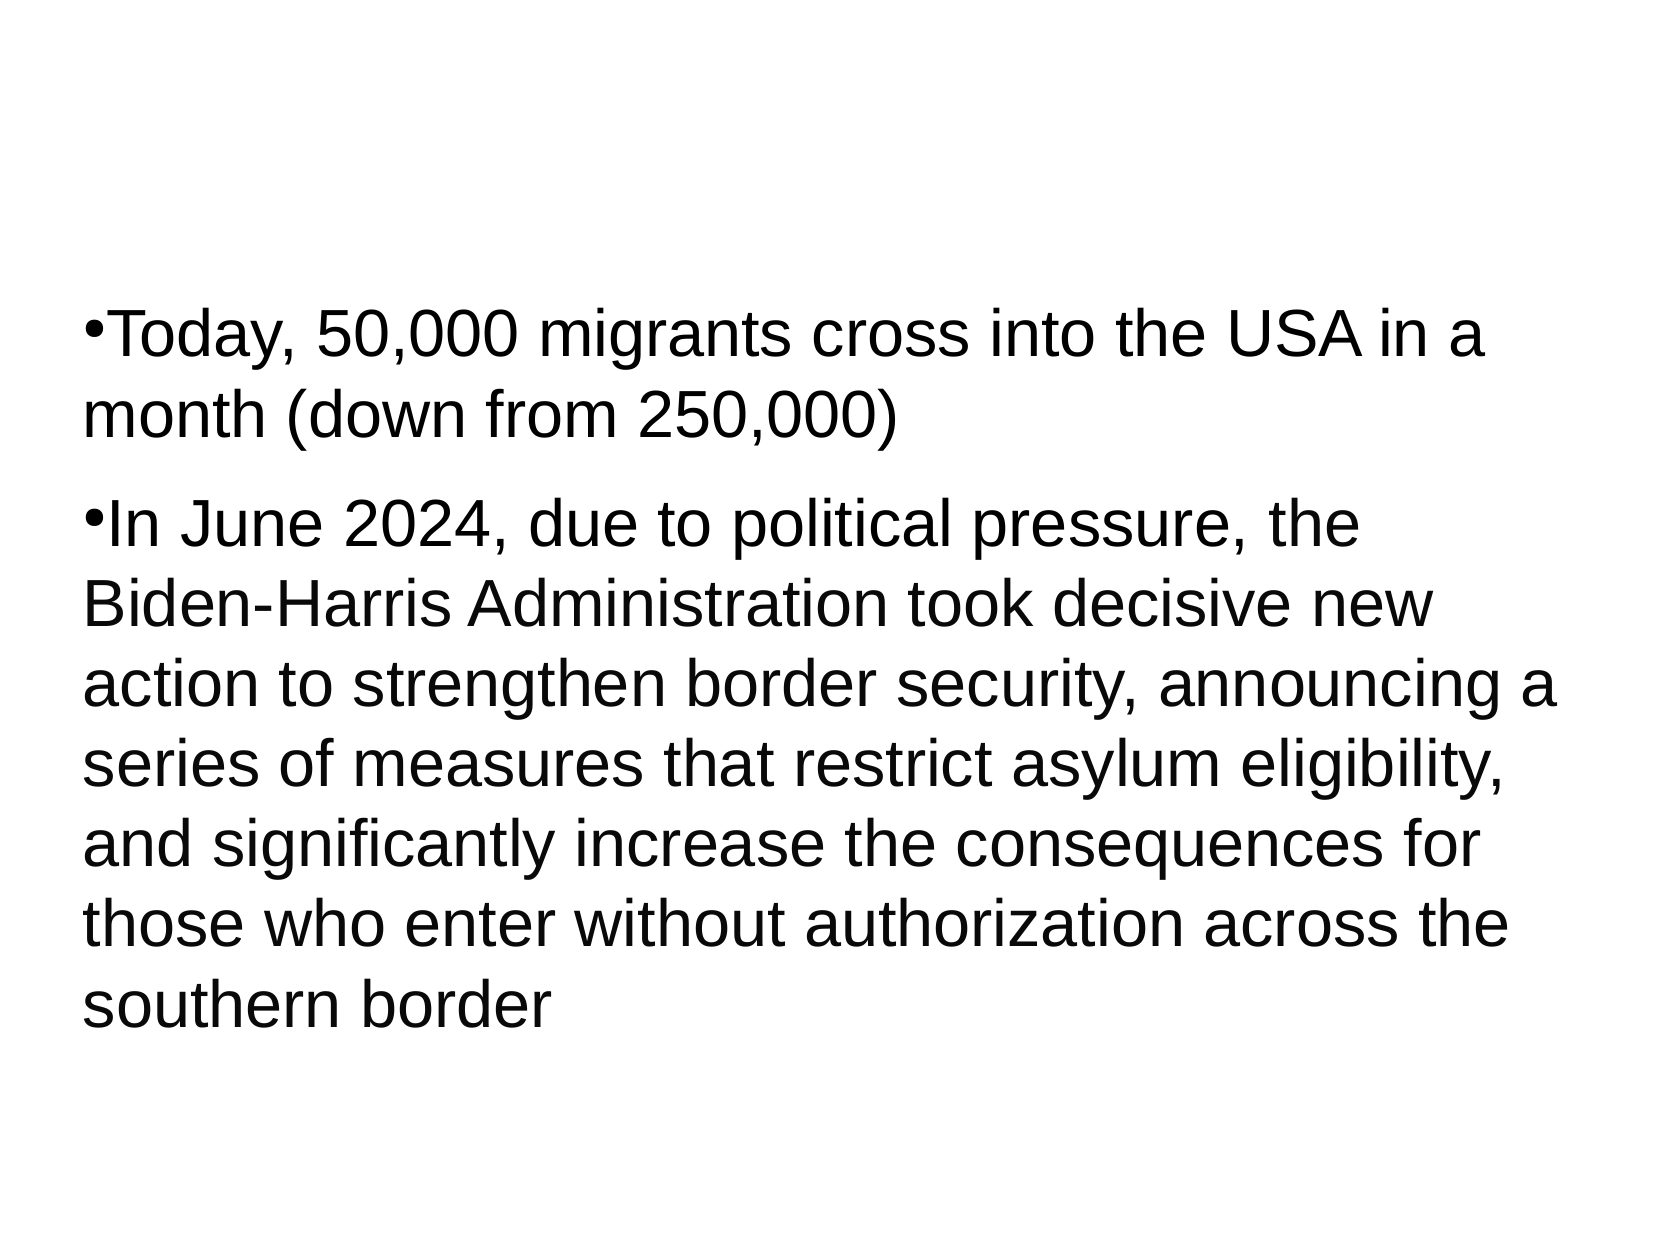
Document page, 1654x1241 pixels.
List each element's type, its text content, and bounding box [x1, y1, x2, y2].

list Today, 50,000 migrants cross into the USA in a month (down from 250,000) In June 2024, due to political pressure, the Biden-Harris Administration took decisive new action to strengthen border security, announcing a series of measures that restrict asylum eligibility, and significantly increase the consequences for those who enter without authorization across the southern border [82, 290, 1571, 1109]
